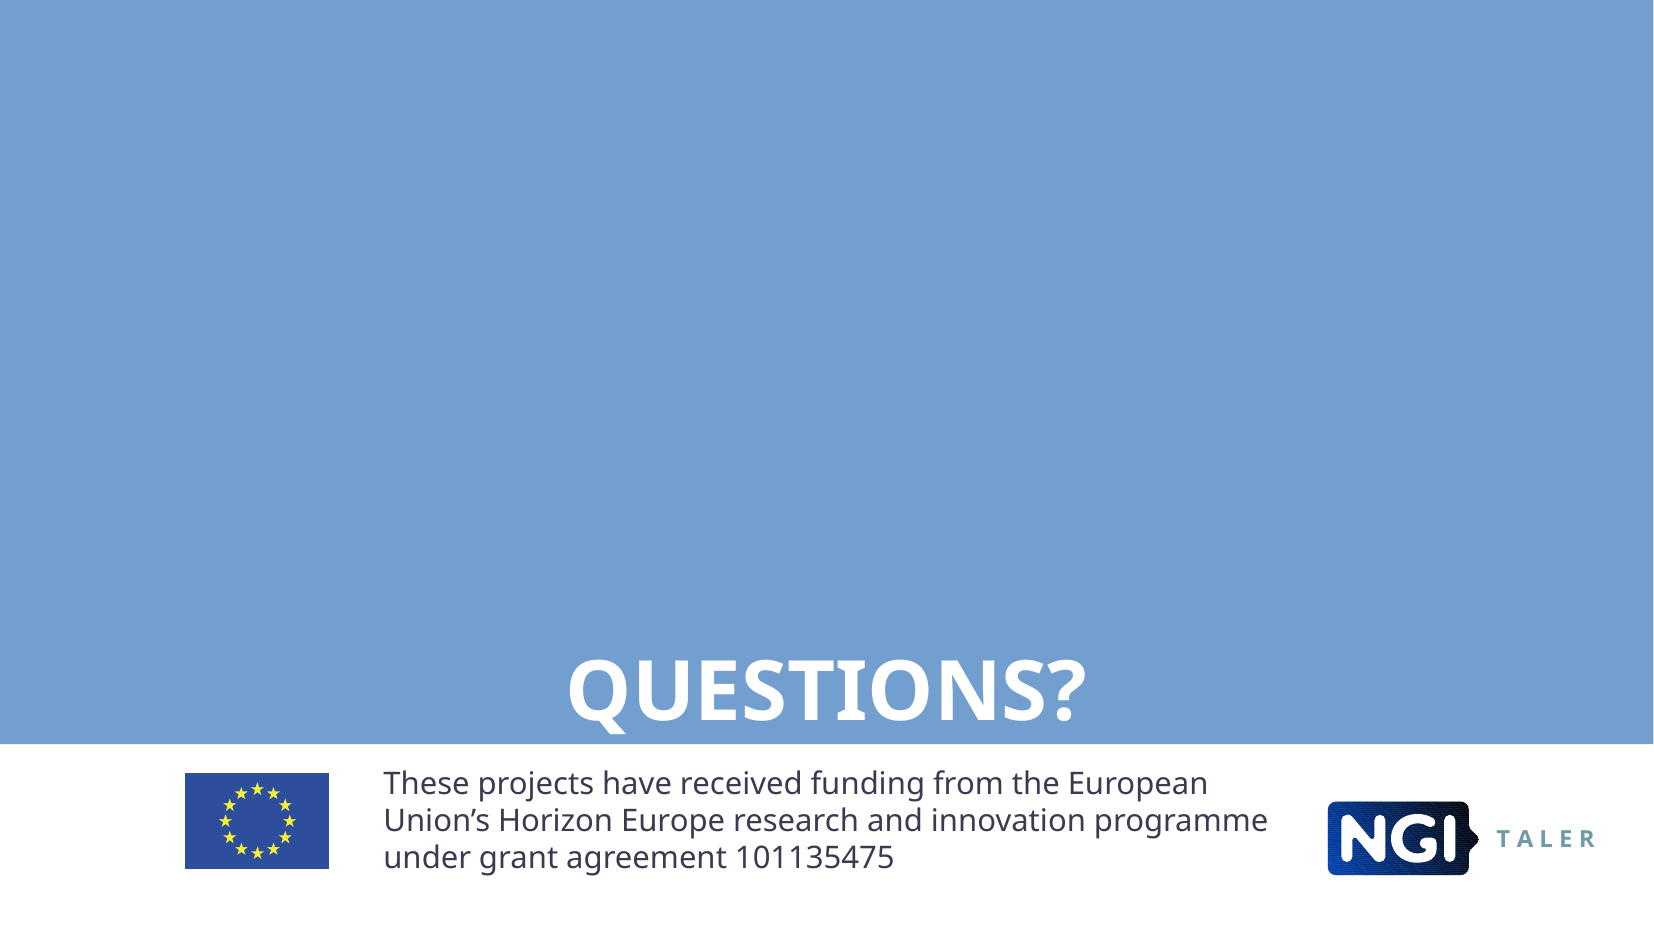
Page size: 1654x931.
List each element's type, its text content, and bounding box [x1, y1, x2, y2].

picture [185, 773, 329, 869]
title Questions? [0, 0, 1654, 745]
